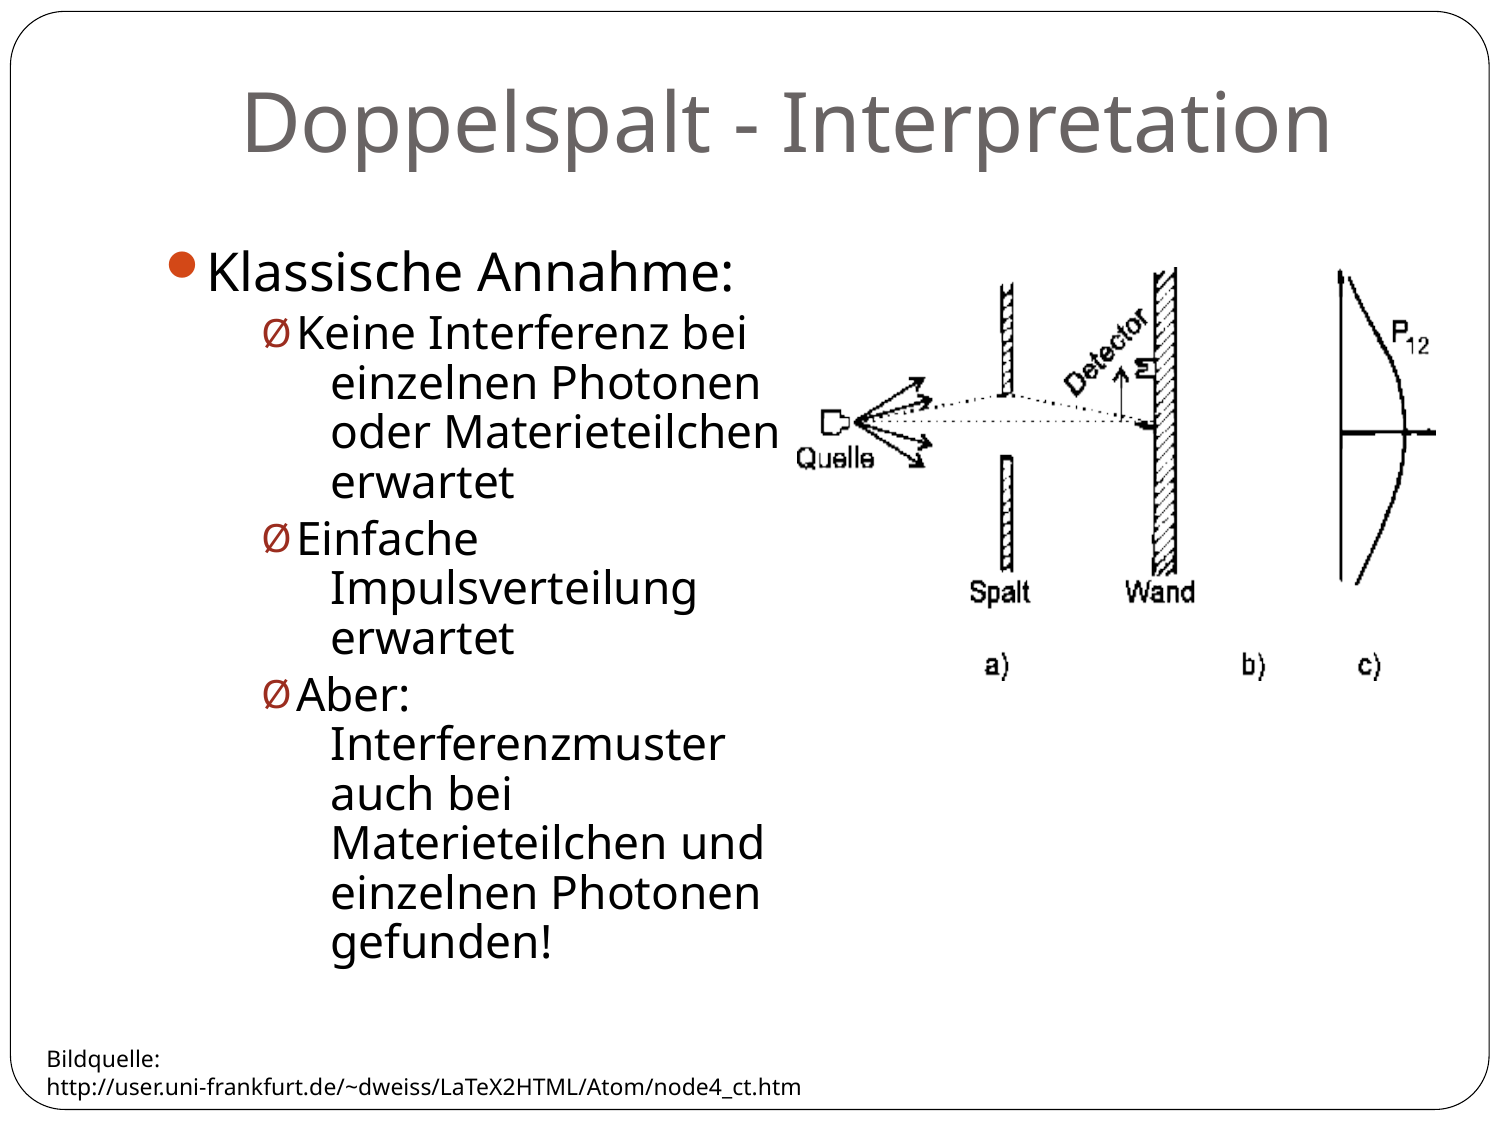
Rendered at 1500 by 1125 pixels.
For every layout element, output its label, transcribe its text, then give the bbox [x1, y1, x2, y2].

text_box Bildquelle: http://user.uni-frankfurt.de/~dweiss/LaTeX2HTML/Atom/node4_ct.htm [31, 1037, 880, 1107]
title Doppelspalt - Interpretation [150, 45, 1426, 185]
list Klassische Annahme: Keine Interferenz bei einzelnen Photonen oder Materieteilchen erwartet Einfache Impulsverteilung erwartet Aber: Interferenzmuster auch bei Materieteilchen und einzelnen Photonen gefunden! [150, 237, 798, 1024]
picture [797, 267, 1436, 681]
